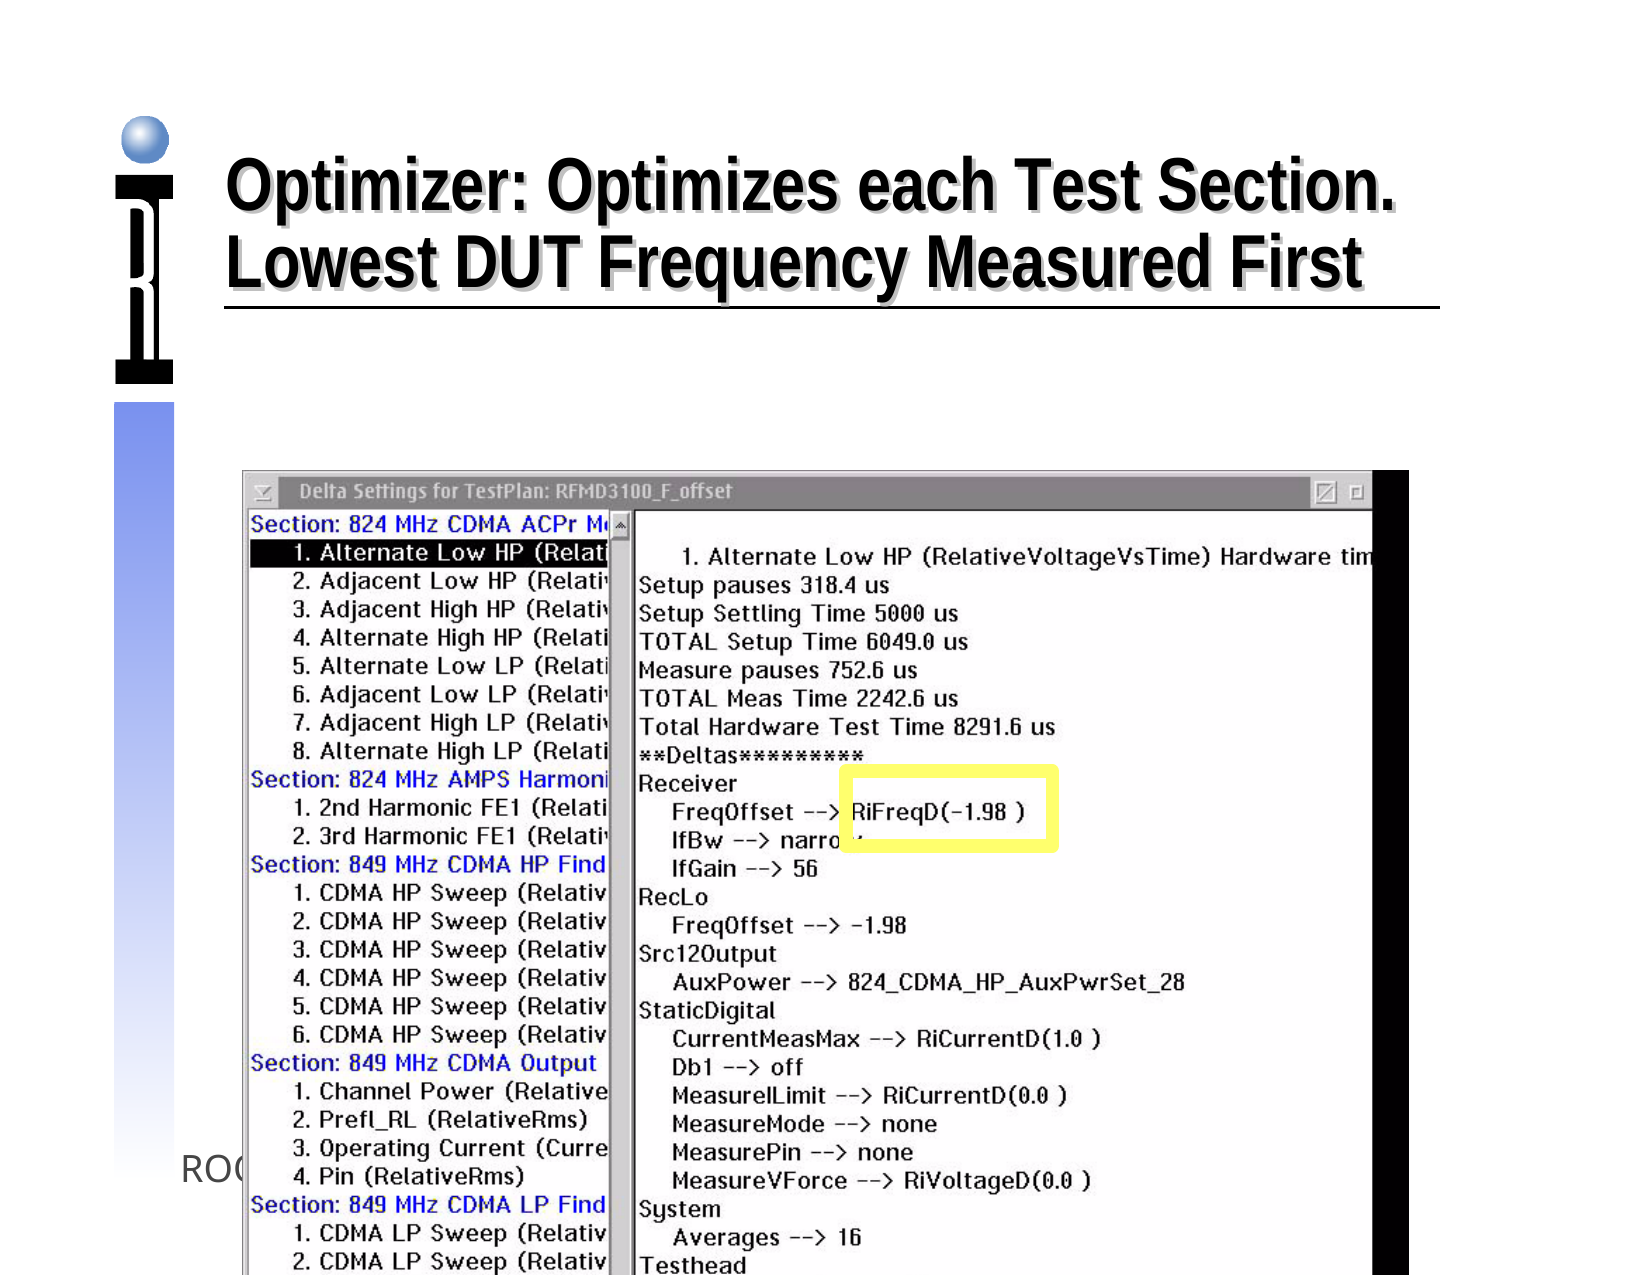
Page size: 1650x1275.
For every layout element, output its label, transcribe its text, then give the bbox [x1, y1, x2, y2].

picture [242, 472, 1409, 1275]
text_box Optimizer: Optimizes each Test Section. Lowest DUT Frequency Measured First [225, 148, 1447, 472]
